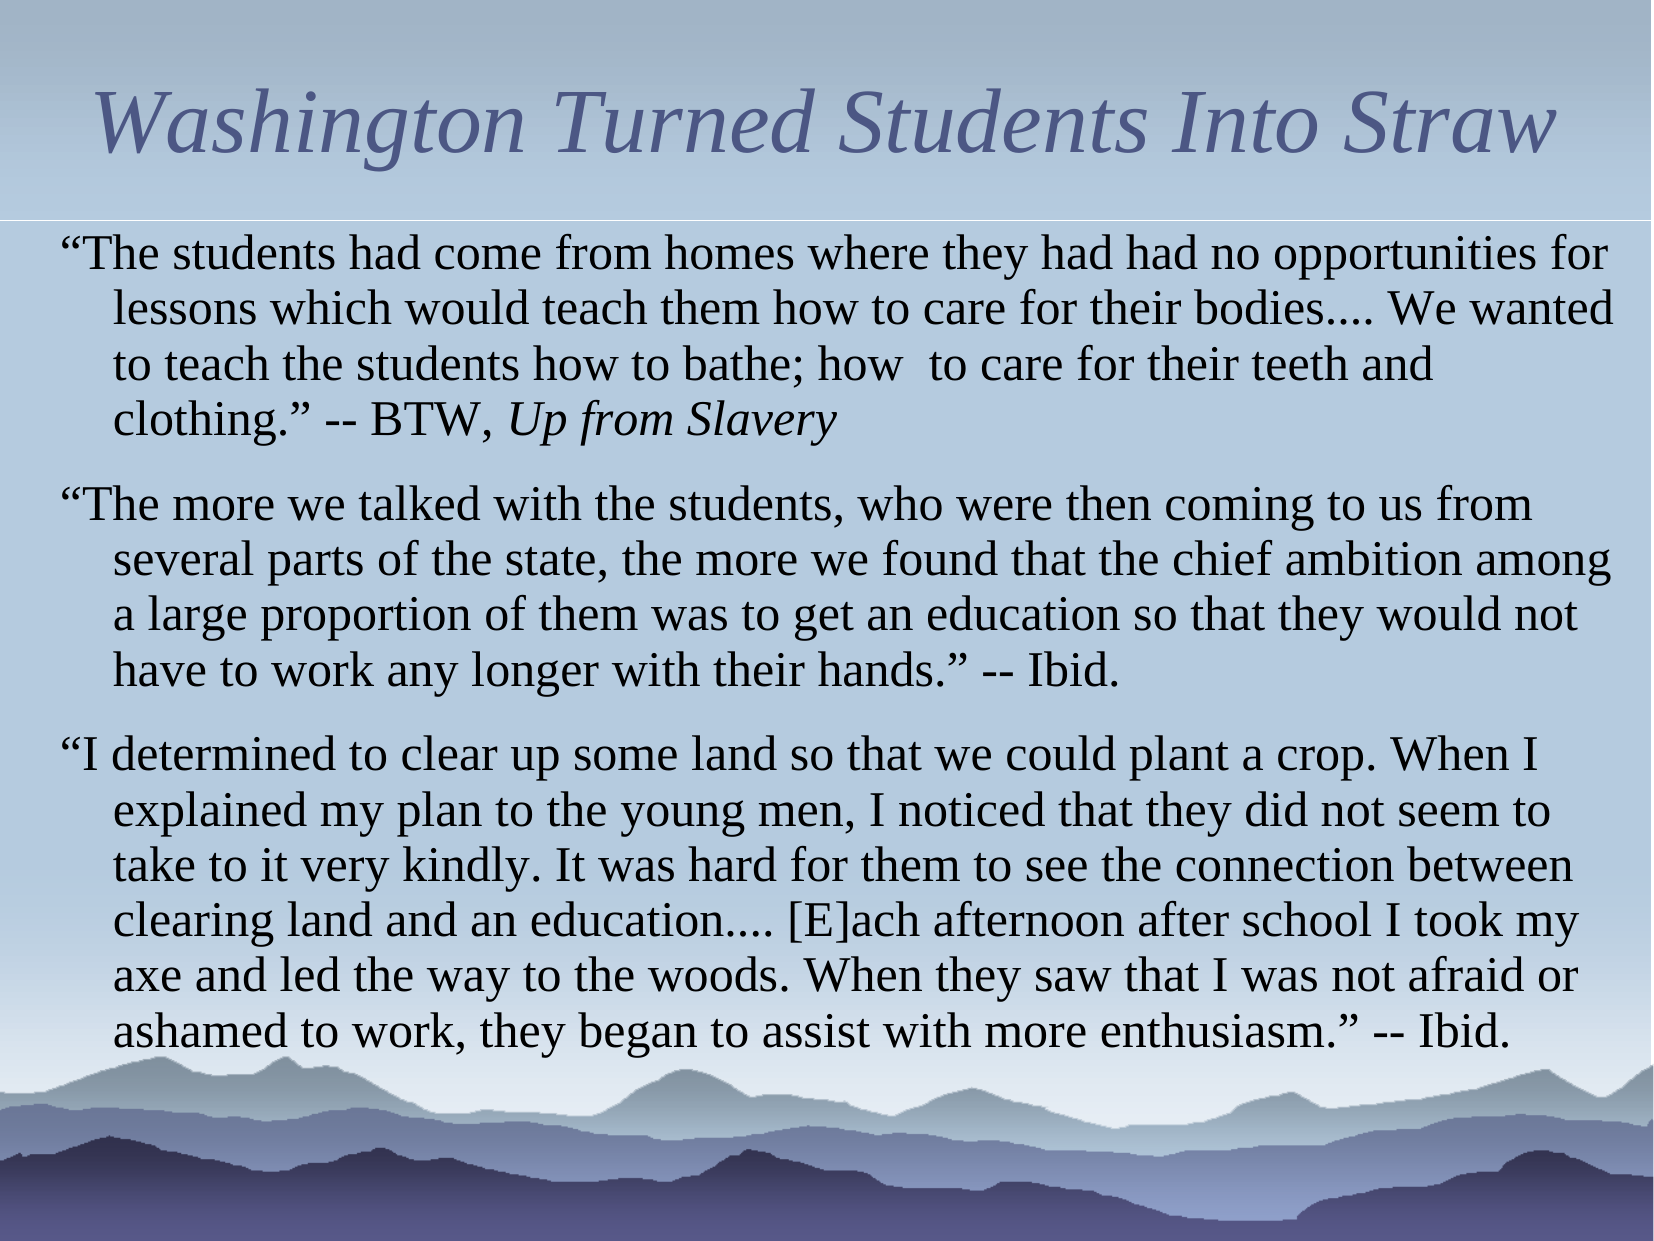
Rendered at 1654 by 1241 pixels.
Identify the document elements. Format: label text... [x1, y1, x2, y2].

title Washington Turned Students Into Straw [37, 17, 1613, 226]
picture [0, 1021, 1654, 1241]
list “The students had come from homes where they had had no opportunities for lessons which would teach them how to care for their bodies.... We wanted to teach the students how to bathe; how to care for their teeth and clothing.” -- BTW, Up from Slavery “The more we talked with the students, who were then coming to us from several parts of the state, the more we found that the chief ambition among a large proportion of them was to get an education so that they would not have to work any longer with their hands.” -- Ibid. “I determined to clear up some land so that we could plant a crop. When I explained my plan to the young men, I noticed that they did not seem to take to it very kindly. It was hard for them to see the connection between clearing land and an education.... [E]ach afternoon after school I took my axe and led the way to the woods. When they saw that I was not afraid or ashamed to work, they began to assist with more enthusiasm.” -- Ibid. [42, 225, 1618, 1073]
